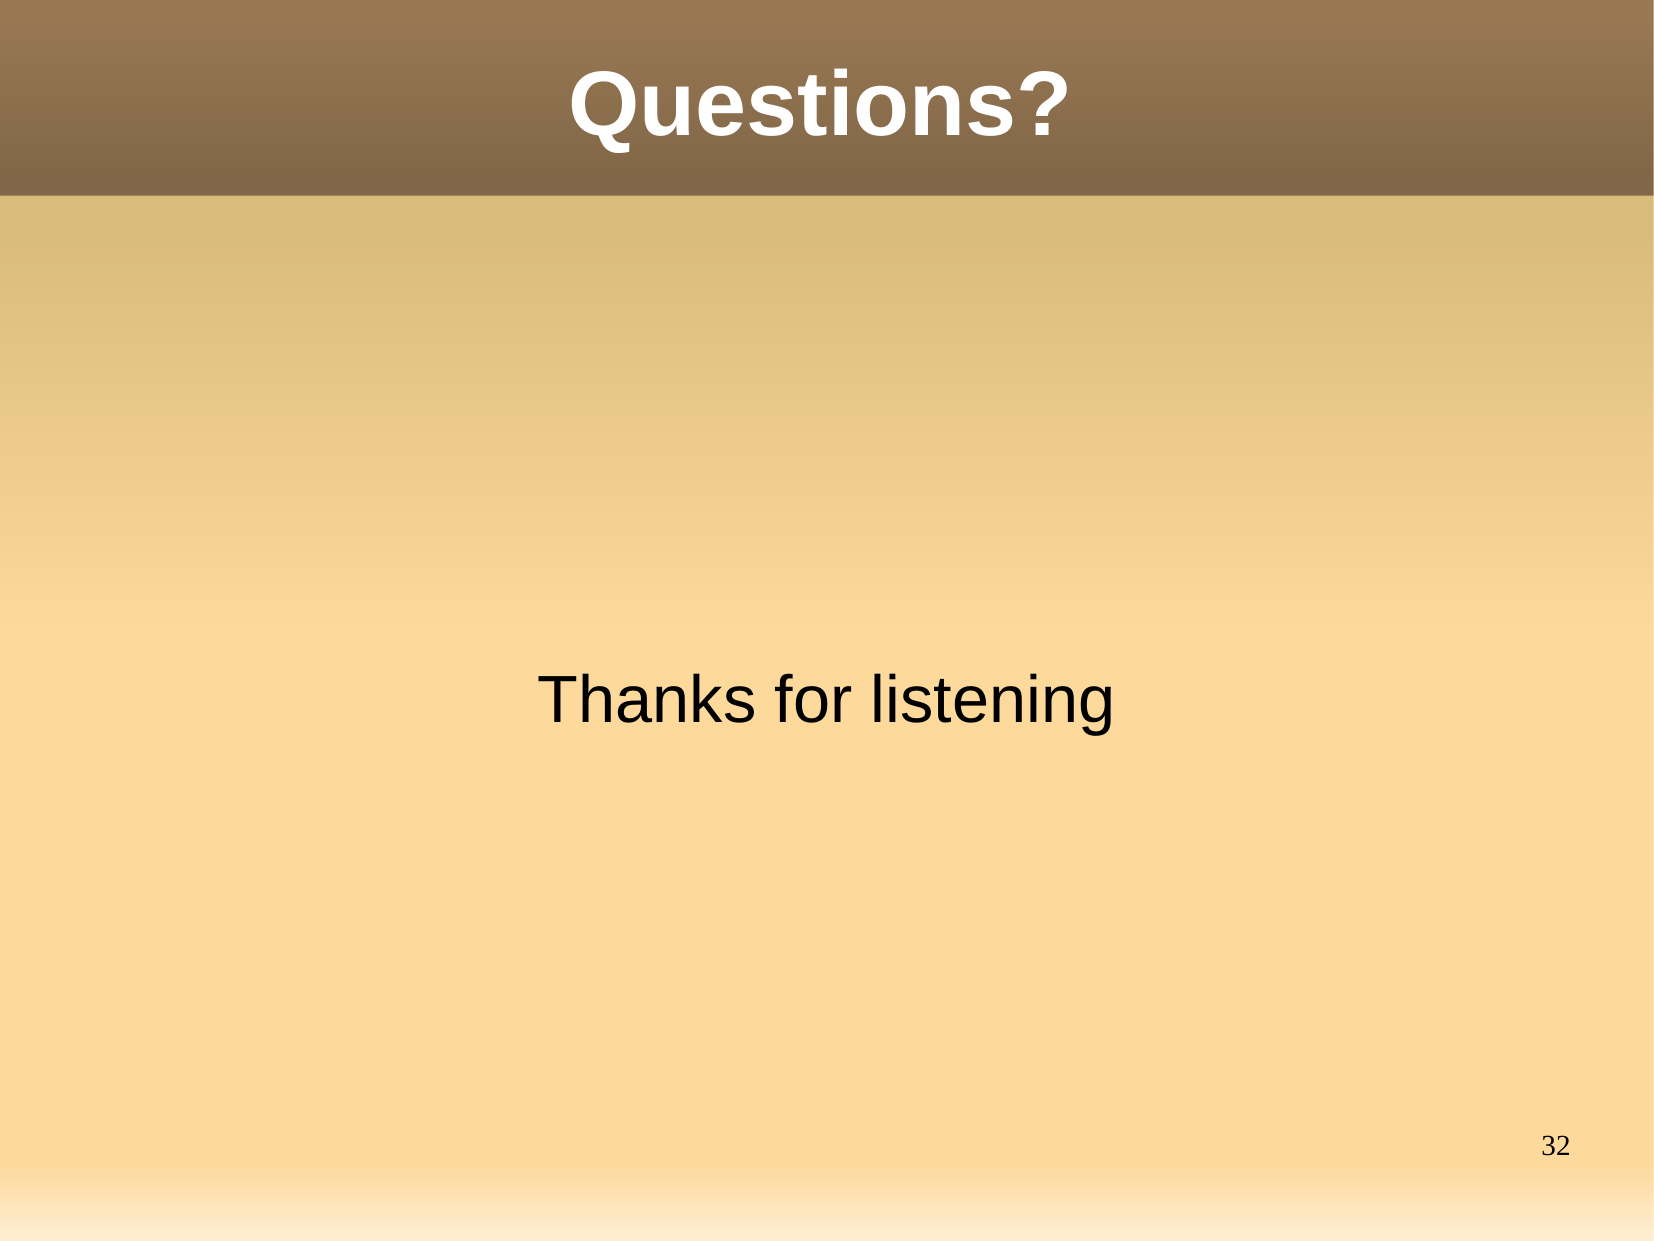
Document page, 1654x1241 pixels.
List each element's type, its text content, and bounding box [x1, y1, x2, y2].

title Questions? [76, 0, 1565, 208]
subtitle Thanks for listening [82, 290, 1571, 1109]
picture [0, 0, 1654, 1241]
